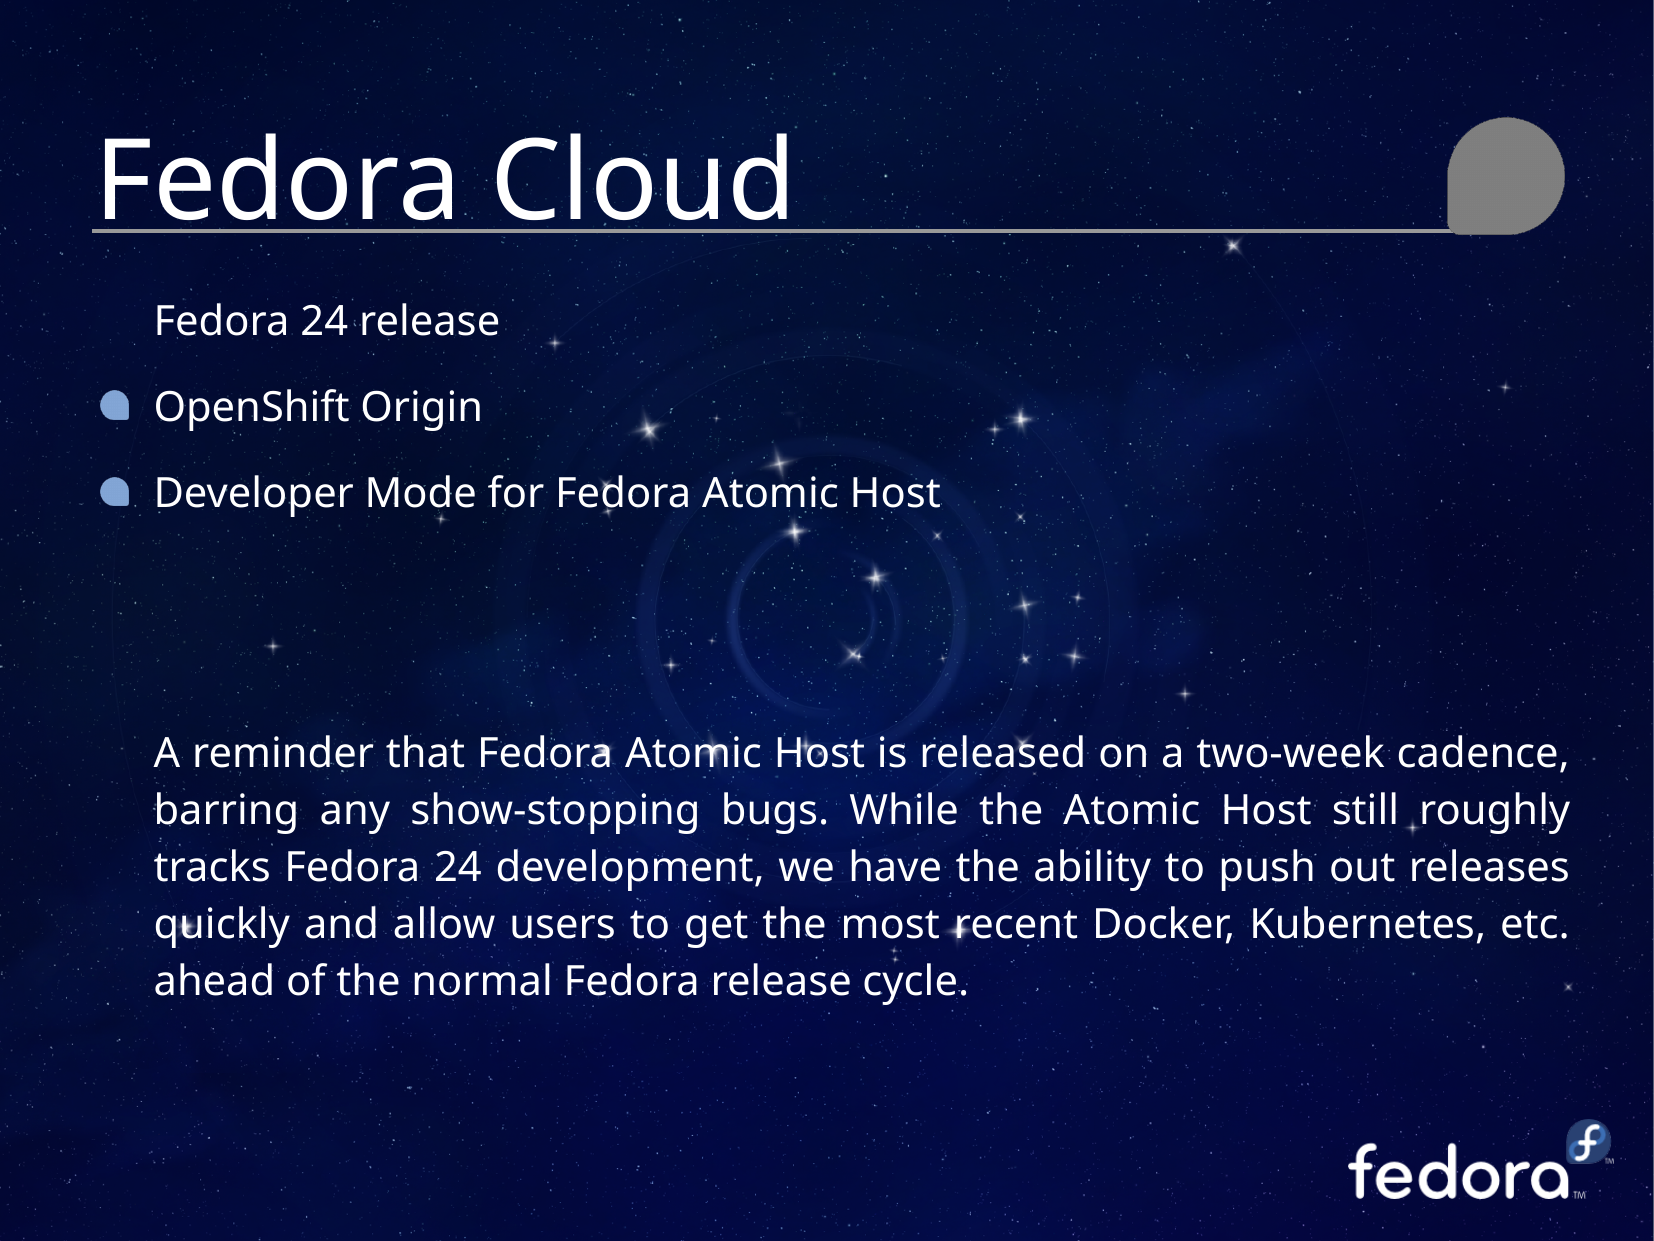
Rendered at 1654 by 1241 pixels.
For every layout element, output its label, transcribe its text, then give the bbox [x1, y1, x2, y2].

list Fedora 24 release OpenShift Origin Developer Mode for Fedora Atomic Host A reminder that Fedora Atomic Host is released on a two-week cadence, barring any show-stopping bugs. While the Atomic Host still roughly tracks Fedora 24 development, we have the ability to push out releases quickly and allow users to get the most recent Docker, Kubernetes, etc. ahead of the normal Fedora release cycle. [82, 290, 1571, 1094]
picture [0, 0, 1654, 1241]
title Fedora Cloud [94, 100, 1426, 251]
